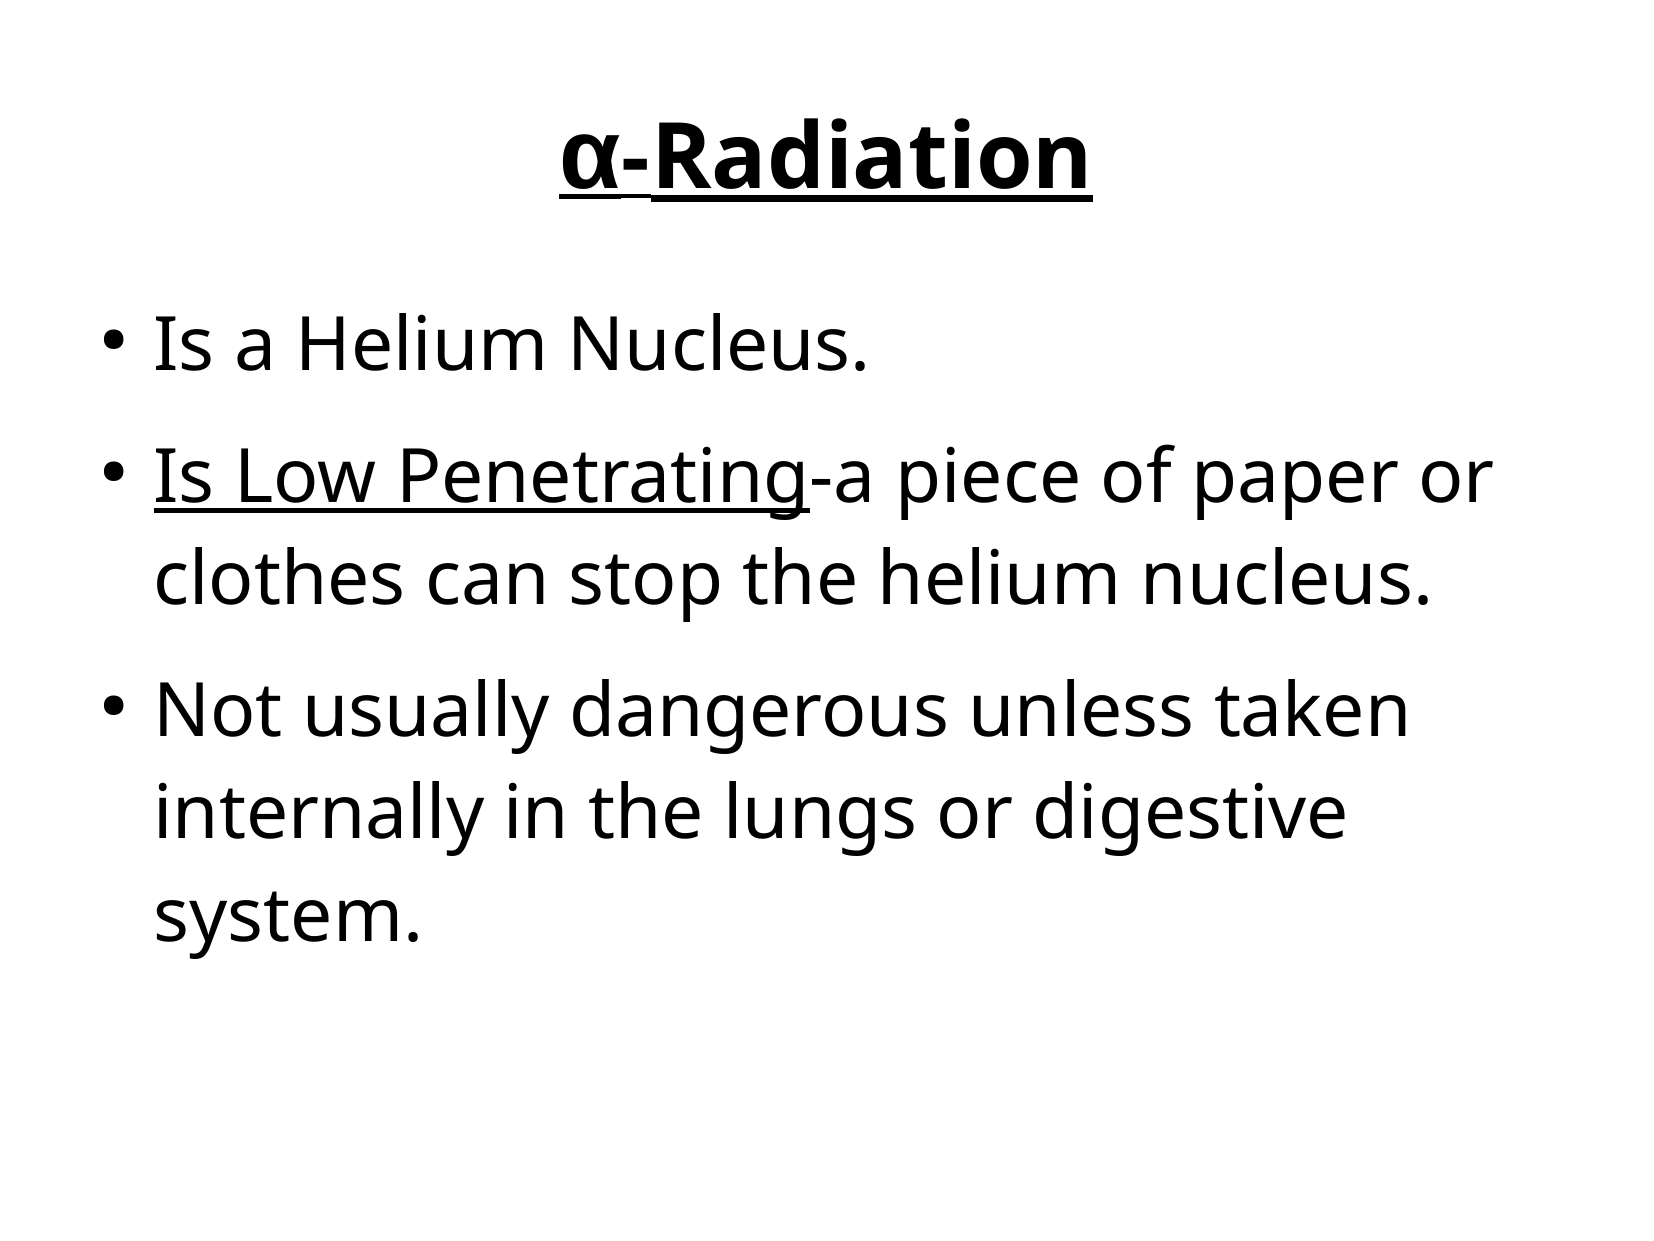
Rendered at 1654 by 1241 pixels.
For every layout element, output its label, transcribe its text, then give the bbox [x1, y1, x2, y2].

title α-Radiation [82, 49, 1571, 257]
list Is a Helium Nucleus. Is Low Penetrating-a piece of paper or clothes can stop the helium nucleus. Not usually dangerous unless taken internally in the lungs or digestive system. [82, 290, 1571, 1010]
